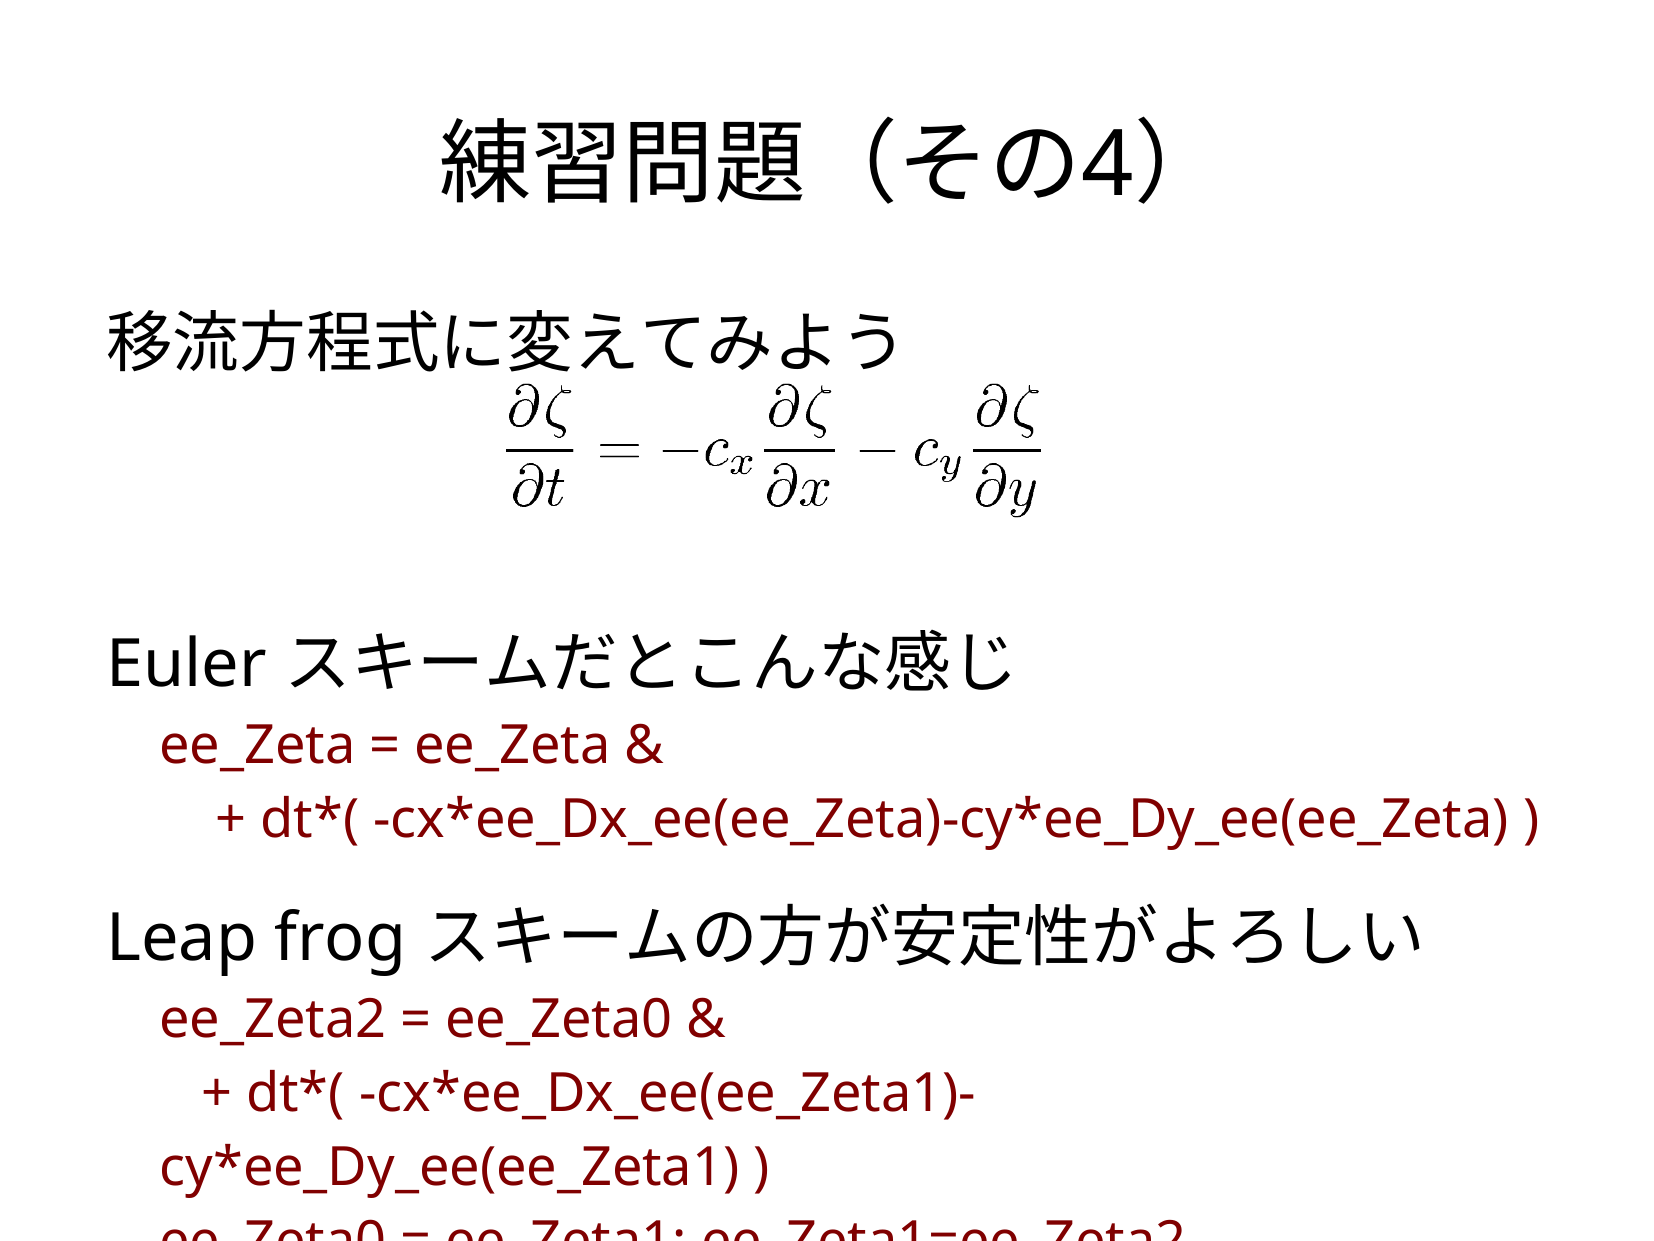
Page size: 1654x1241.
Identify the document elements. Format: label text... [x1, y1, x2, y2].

list 移流方程式に変えてみよう Euler スキームだとこんな感じ ee_Zeta = ee_Zeta & + dt*( -cx*ee_Dx_ee(ee_Zeta)-cy*ee_Dy_ee(ee_Zeta) ) Leap frog スキームの方が安定性がよろしい ee_Zeta2 = ee_Zeta0 & + dt*( -cx*ee_Dx_ee(ee_Zeta1)-cy*ee_Dy_ee(ee_Zeta1) ) ee_Zeta0 = ee_Zeta1; ee_Zeta1=ee_Zeta2 [88, 288, 1577, 1093]
title 練習問題（その4） [88, 59, 1577, 252]
picture [501, 379, 1050, 520]
